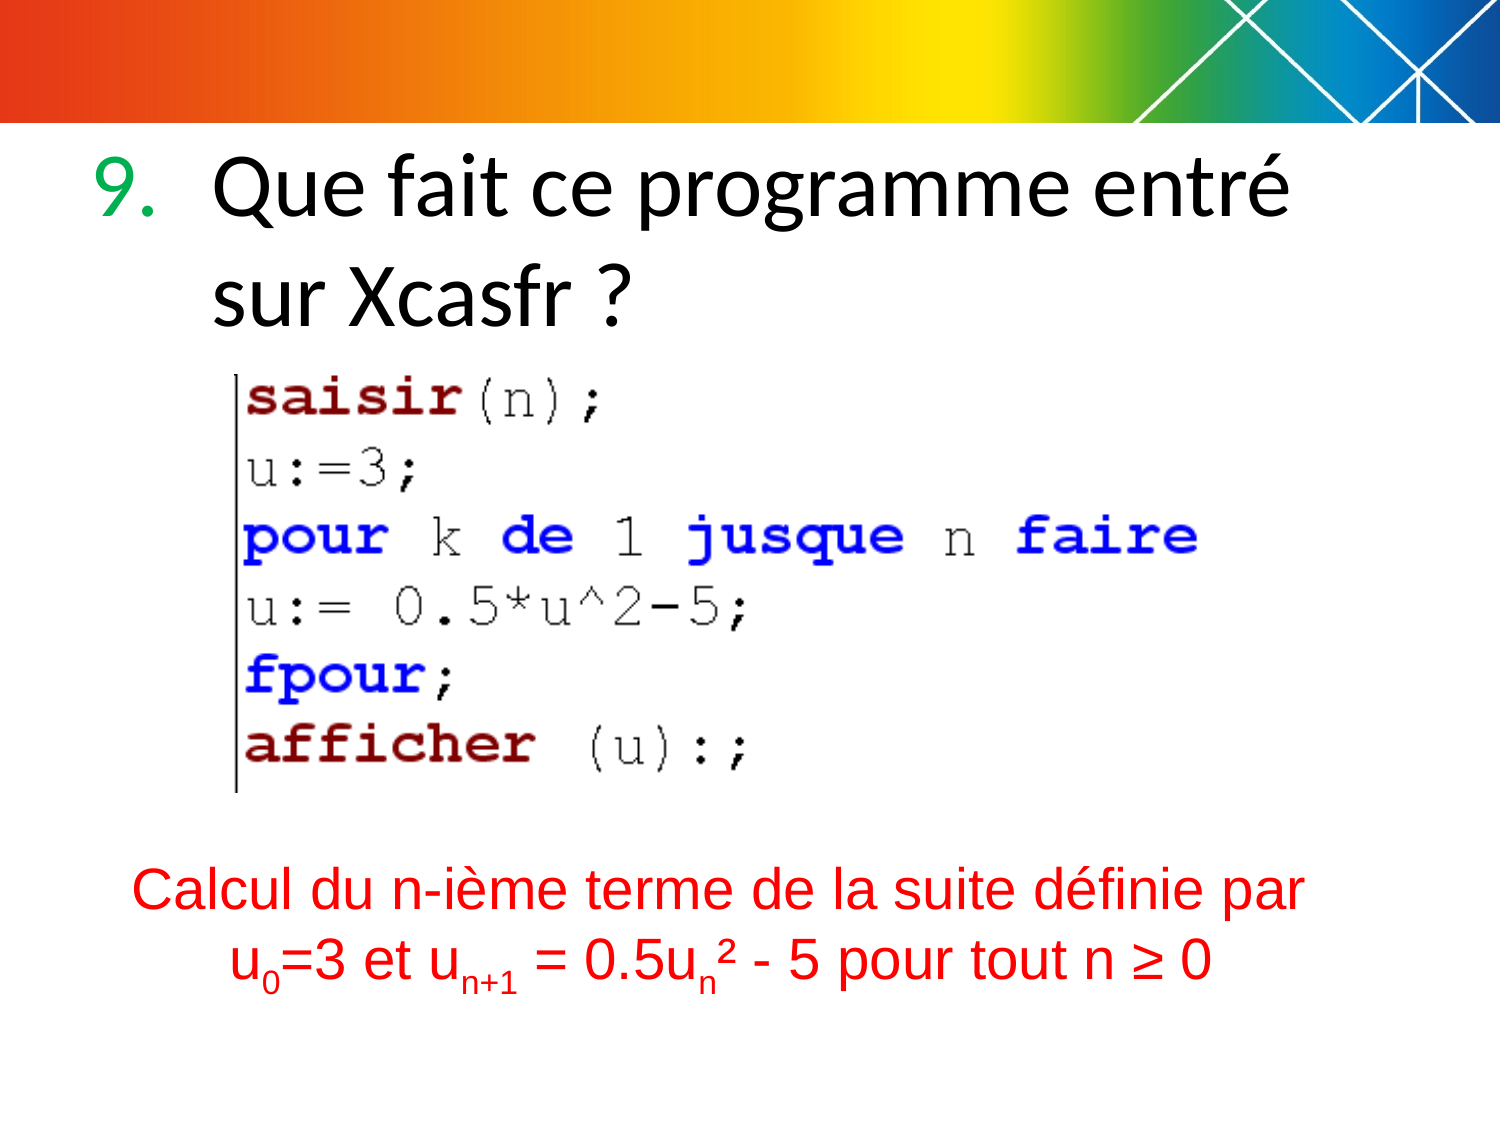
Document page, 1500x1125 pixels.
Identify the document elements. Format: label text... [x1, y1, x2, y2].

picture [0, 0, 1351, 123]
title Que fait ce programme entré sur Xcasfr ? [75, 116, 1426, 352]
text_box Calcul du n-ième terme de la suite définie par u0=3 et un+1 = 0.5un² - 5 pour tout n ≥ 0 [117, 843, 1454, 1009]
picture [234, 374, 1240, 793]
picture [1340, 0, 1500, 123]
